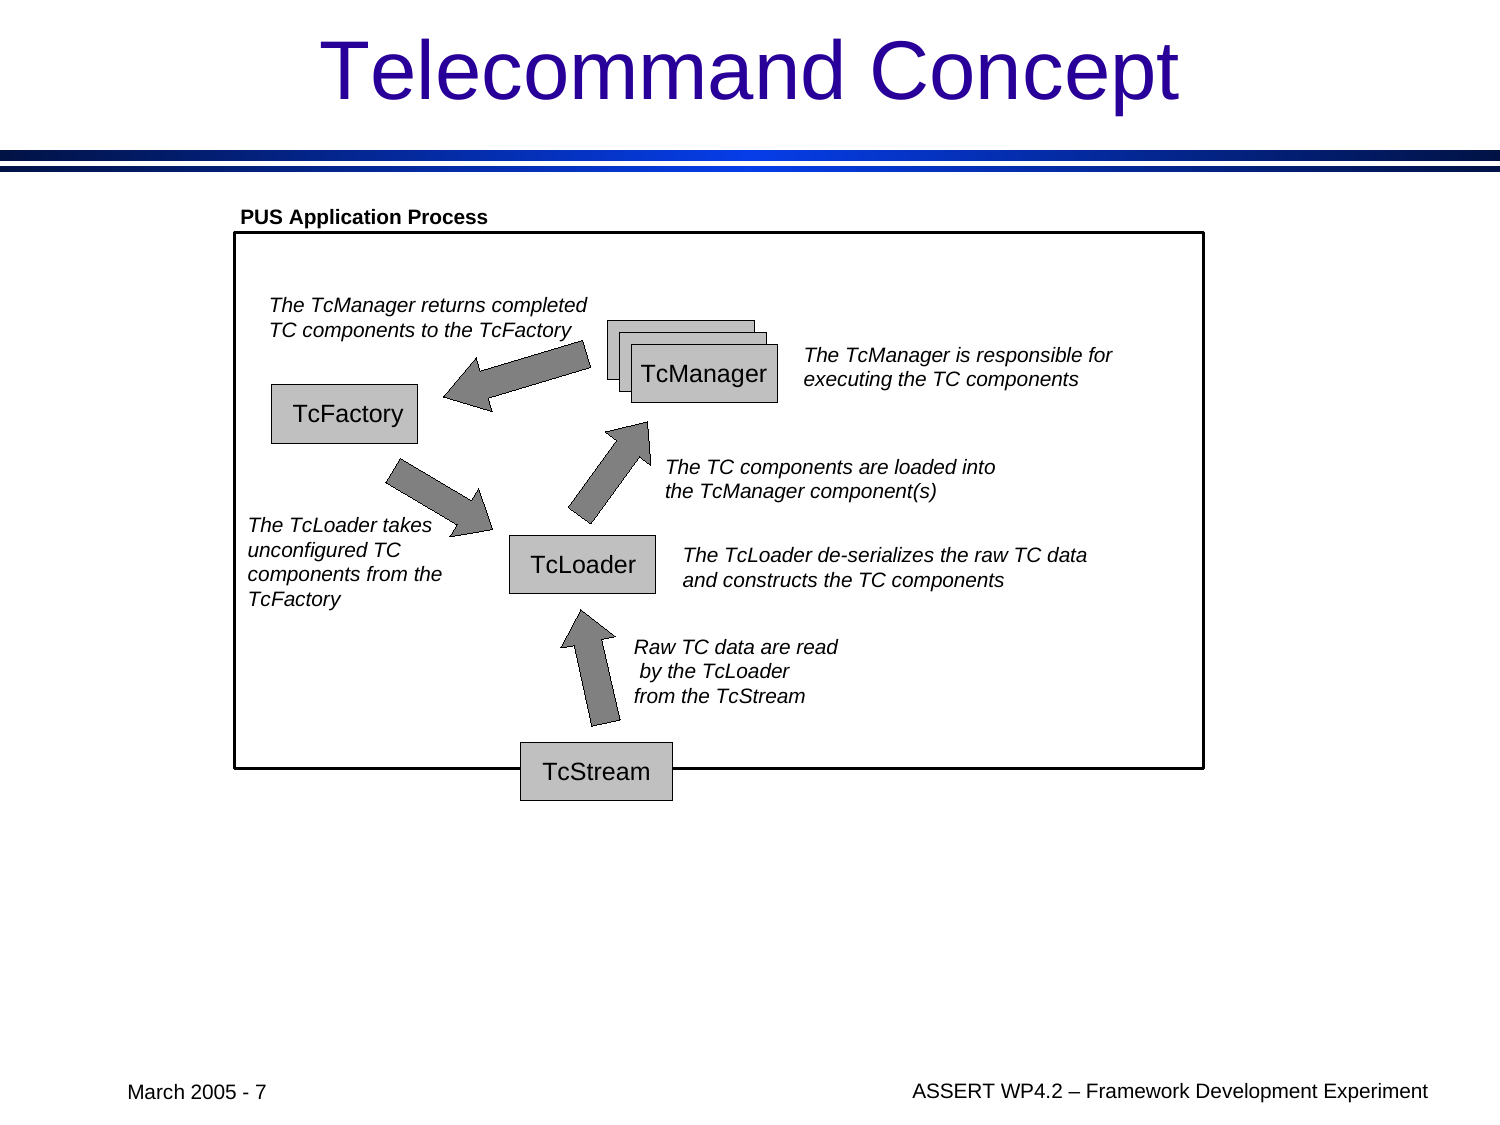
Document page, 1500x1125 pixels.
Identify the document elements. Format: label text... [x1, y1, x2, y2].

text_box [520, 742, 673, 801]
text_box The TcManager is responsible for executing the TC components [797, 336, 1124, 397]
text_box [271, 384, 418, 444]
text_box TcStream [542, 756, 652, 785]
text_box PUS Application Process [234, 199, 494, 235]
text_box [509, 535, 656, 594]
text_box TcManager [640, 358, 768, 387]
text_box [443, 347, 591, 412]
title Telecommand Concept [0, 0, 1500, 138]
text_box The TcManager returns completed TC components to the TcFactory [263, 286, 599, 347]
text_box [607, 320, 778, 403]
text_box [560, 609, 621, 727]
text_box Raw TC data are read by the TcLoader from the TcStream [628, 628, 856, 713]
text_box The TcLoader de-serializes the raw TC data and constructs the TC components [676, 536, 1093, 597]
text_box The TcLoader takes unconfigured TC components from the TcFactory [241, 507, 470, 616]
text_box TcFactory [292, 398, 404, 427]
text_box TcLoader [530, 549, 637, 578]
text_box [568, 421, 651, 524]
text_box The TC components are loaded into the TcManager component(s) [659, 448, 1002, 508]
text_box [385, 458, 493, 534]
